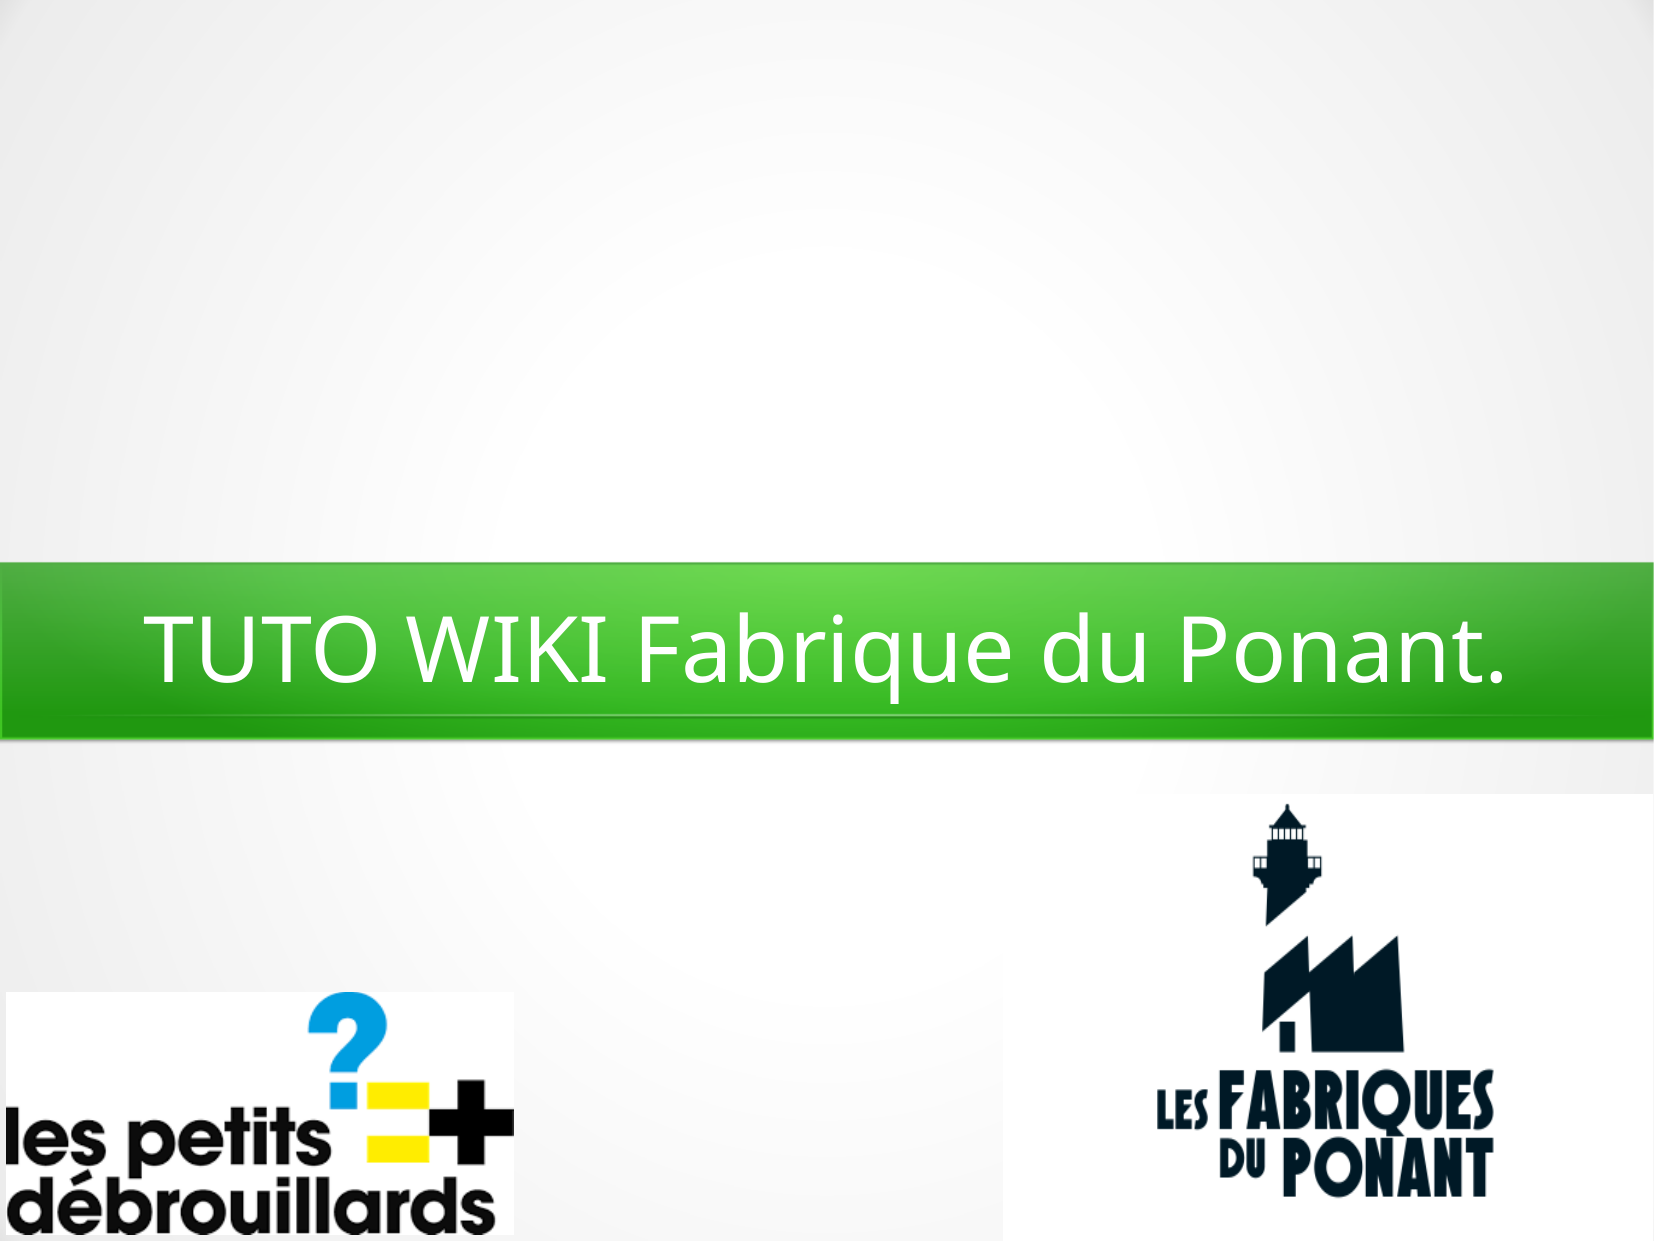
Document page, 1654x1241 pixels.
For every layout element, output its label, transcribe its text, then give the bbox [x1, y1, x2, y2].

picture [0, 0, 1654, 1241]
title TUTO WIKI Fabrique du Ponant. [82, 578, 1571, 715]
